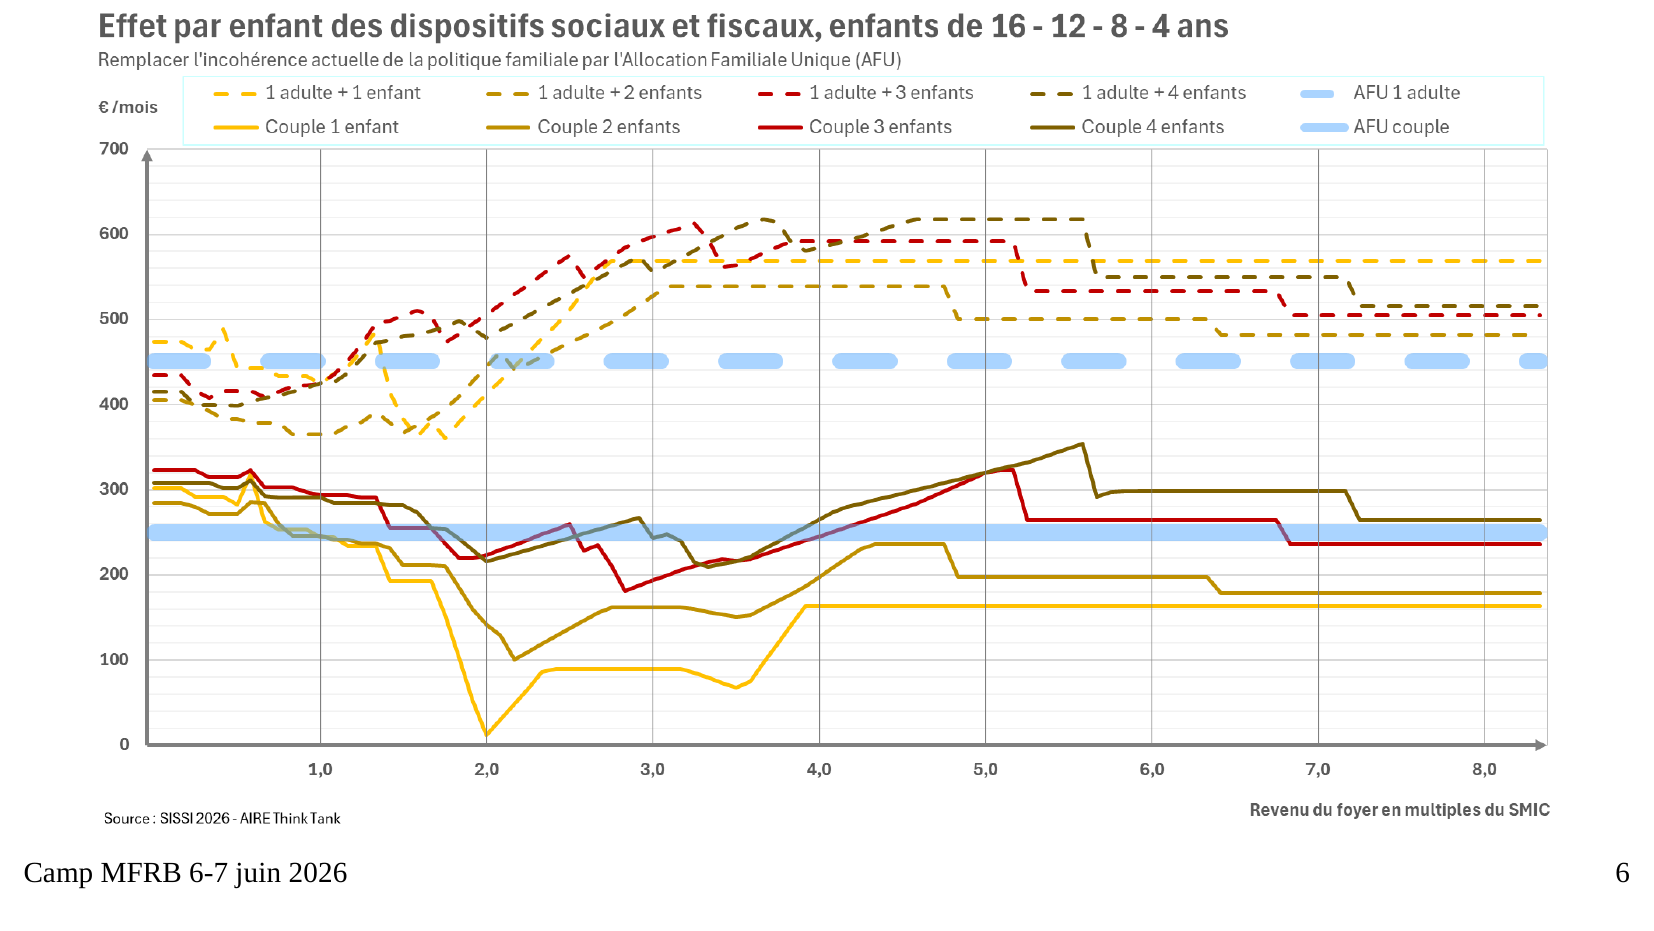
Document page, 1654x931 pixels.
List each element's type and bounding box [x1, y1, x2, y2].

picture [91, 0, 1562, 827]
